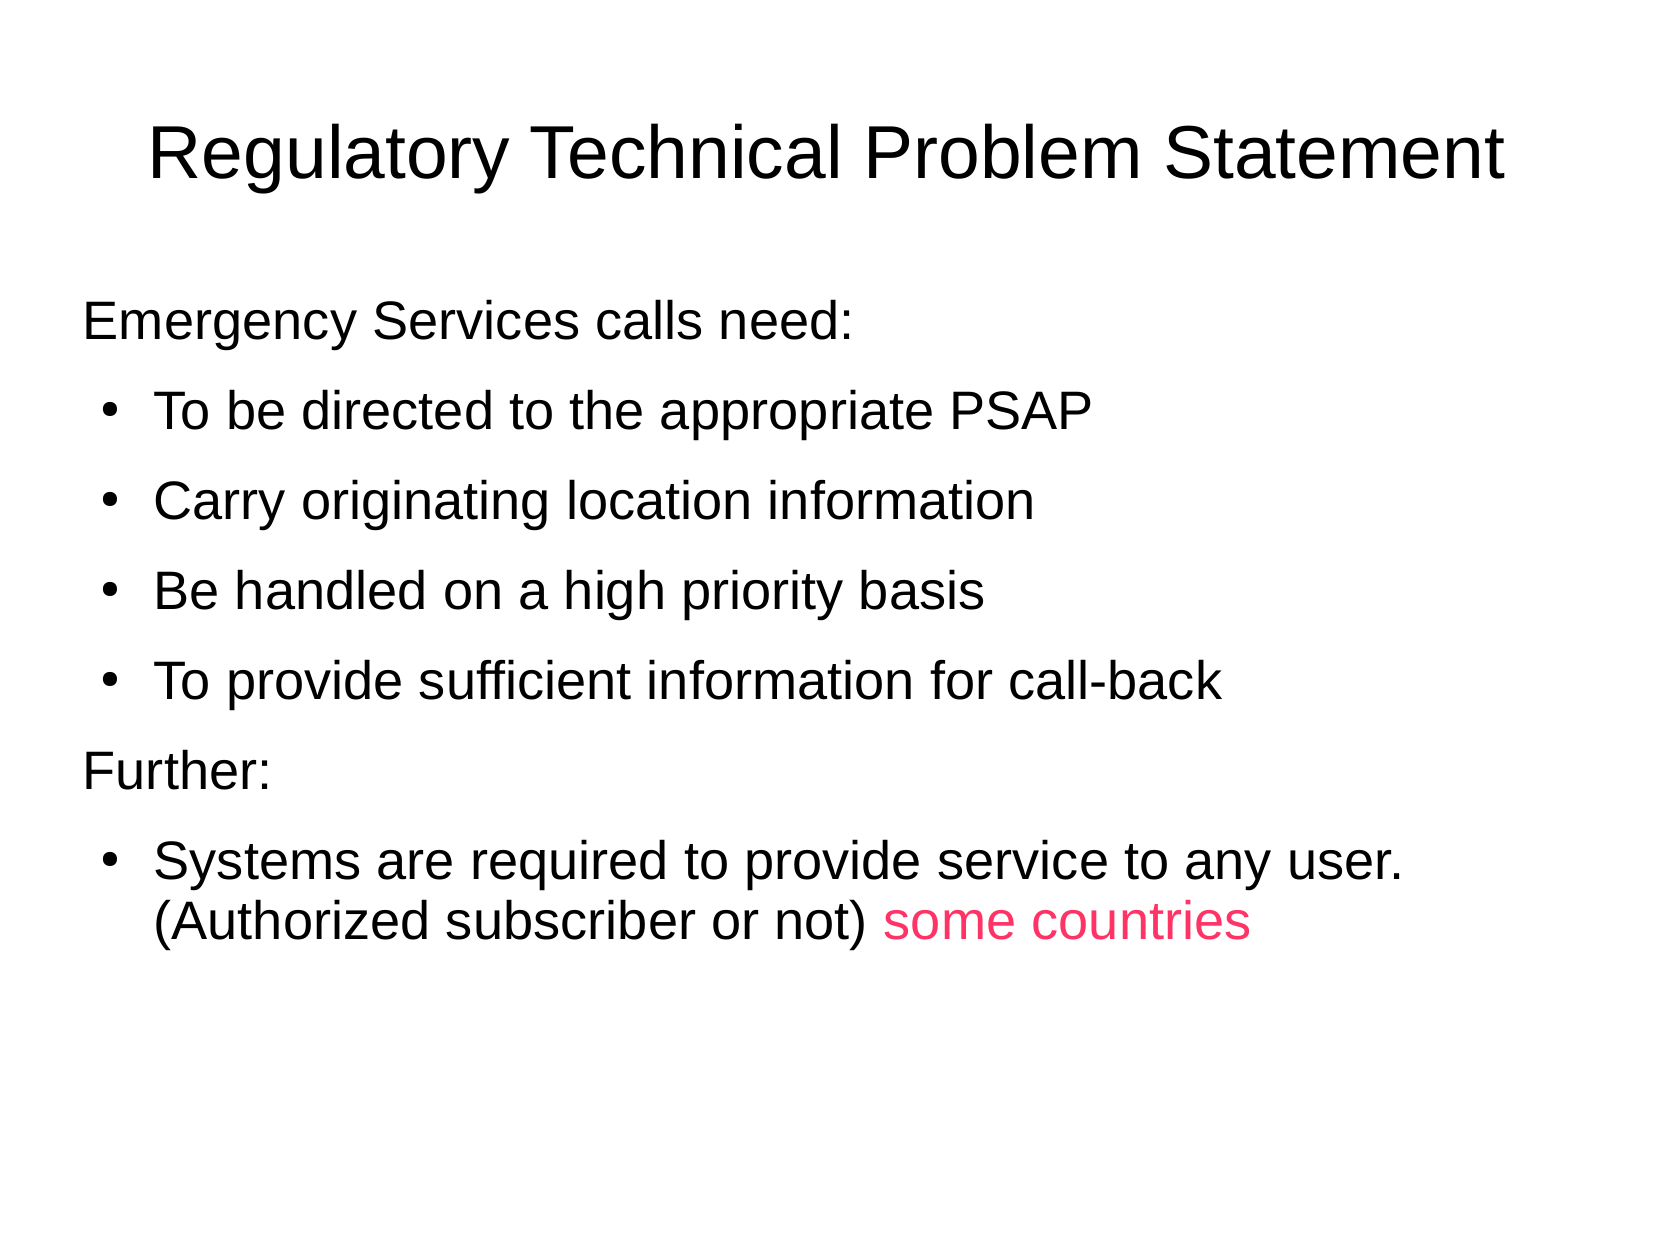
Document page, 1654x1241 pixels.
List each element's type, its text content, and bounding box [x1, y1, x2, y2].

title Regulatory Technical Problem Statement [82, 56, 1571, 250]
list Emergency Services calls need: To be directed to the appropriate PSAP Carry originating location information Be handled on a high priority basis To provide sufficient information for call-back Further: Systems are required to provide service to any user. (Authorized subscriber or not) some countries [82, 290, 1571, 1094]
